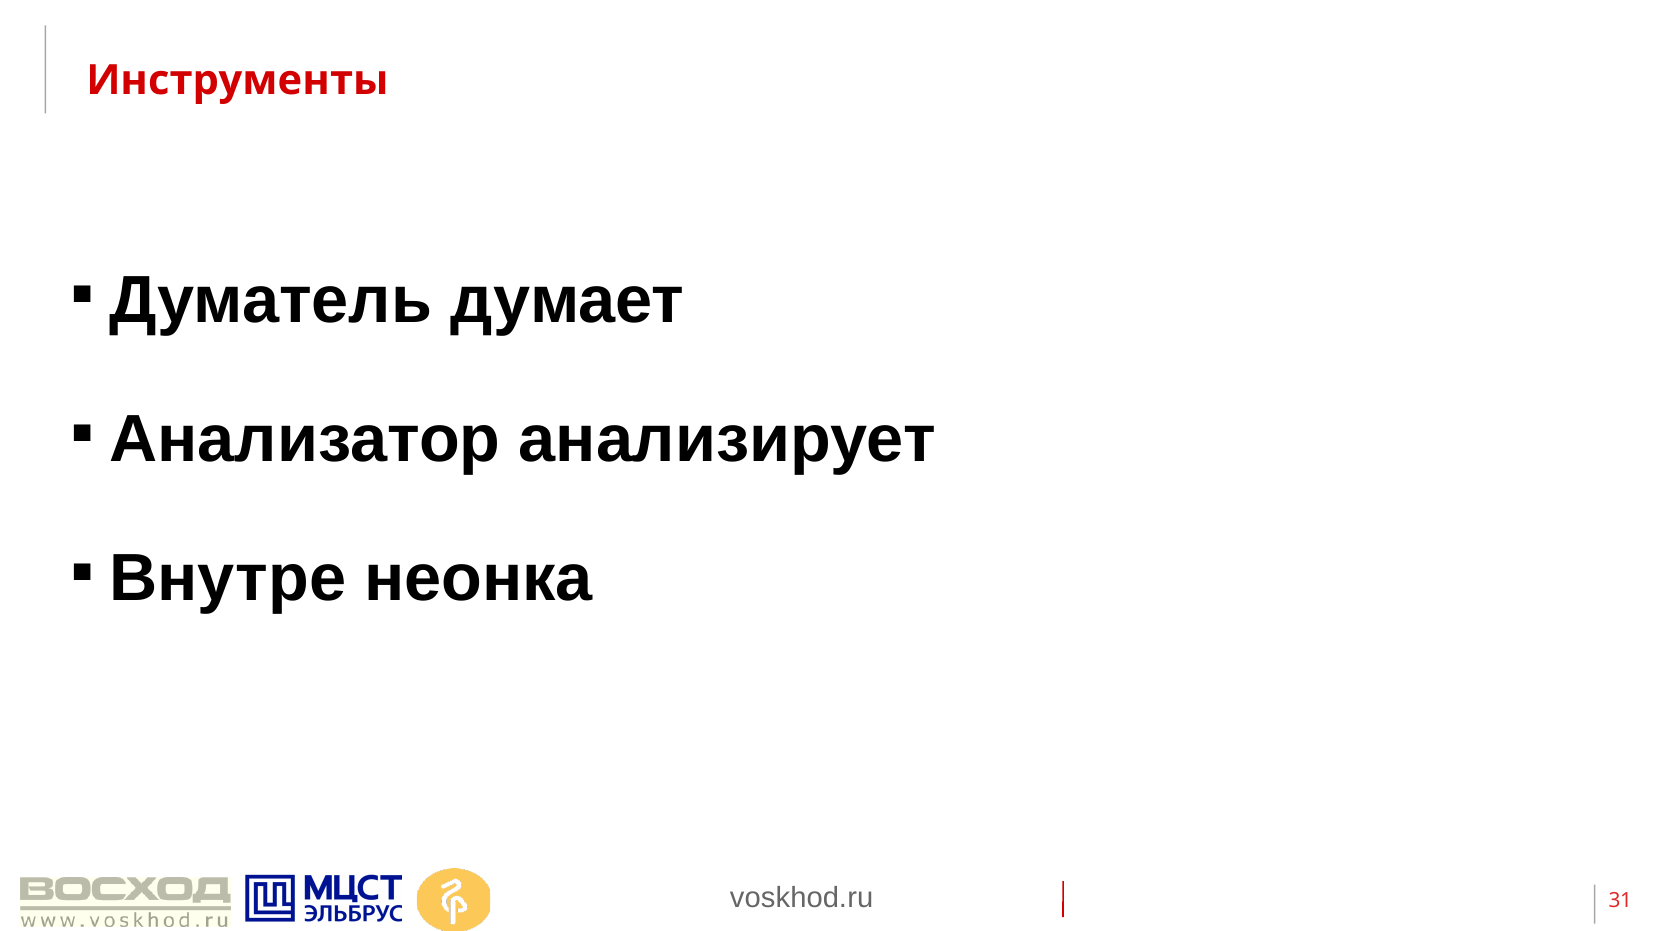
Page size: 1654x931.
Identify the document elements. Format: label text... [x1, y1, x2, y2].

text_box Думатель думает Анализатор анализирует Внутре неонка [59, 248, 1359, 756]
picture [242, 874, 402, 922]
picture [416, 868, 491, 931]
picture [20, 877, 231, 927]
title Инструменты [71, 45, 1619, 133]
slide_number <number> [1267, 884, 1647, 918]
